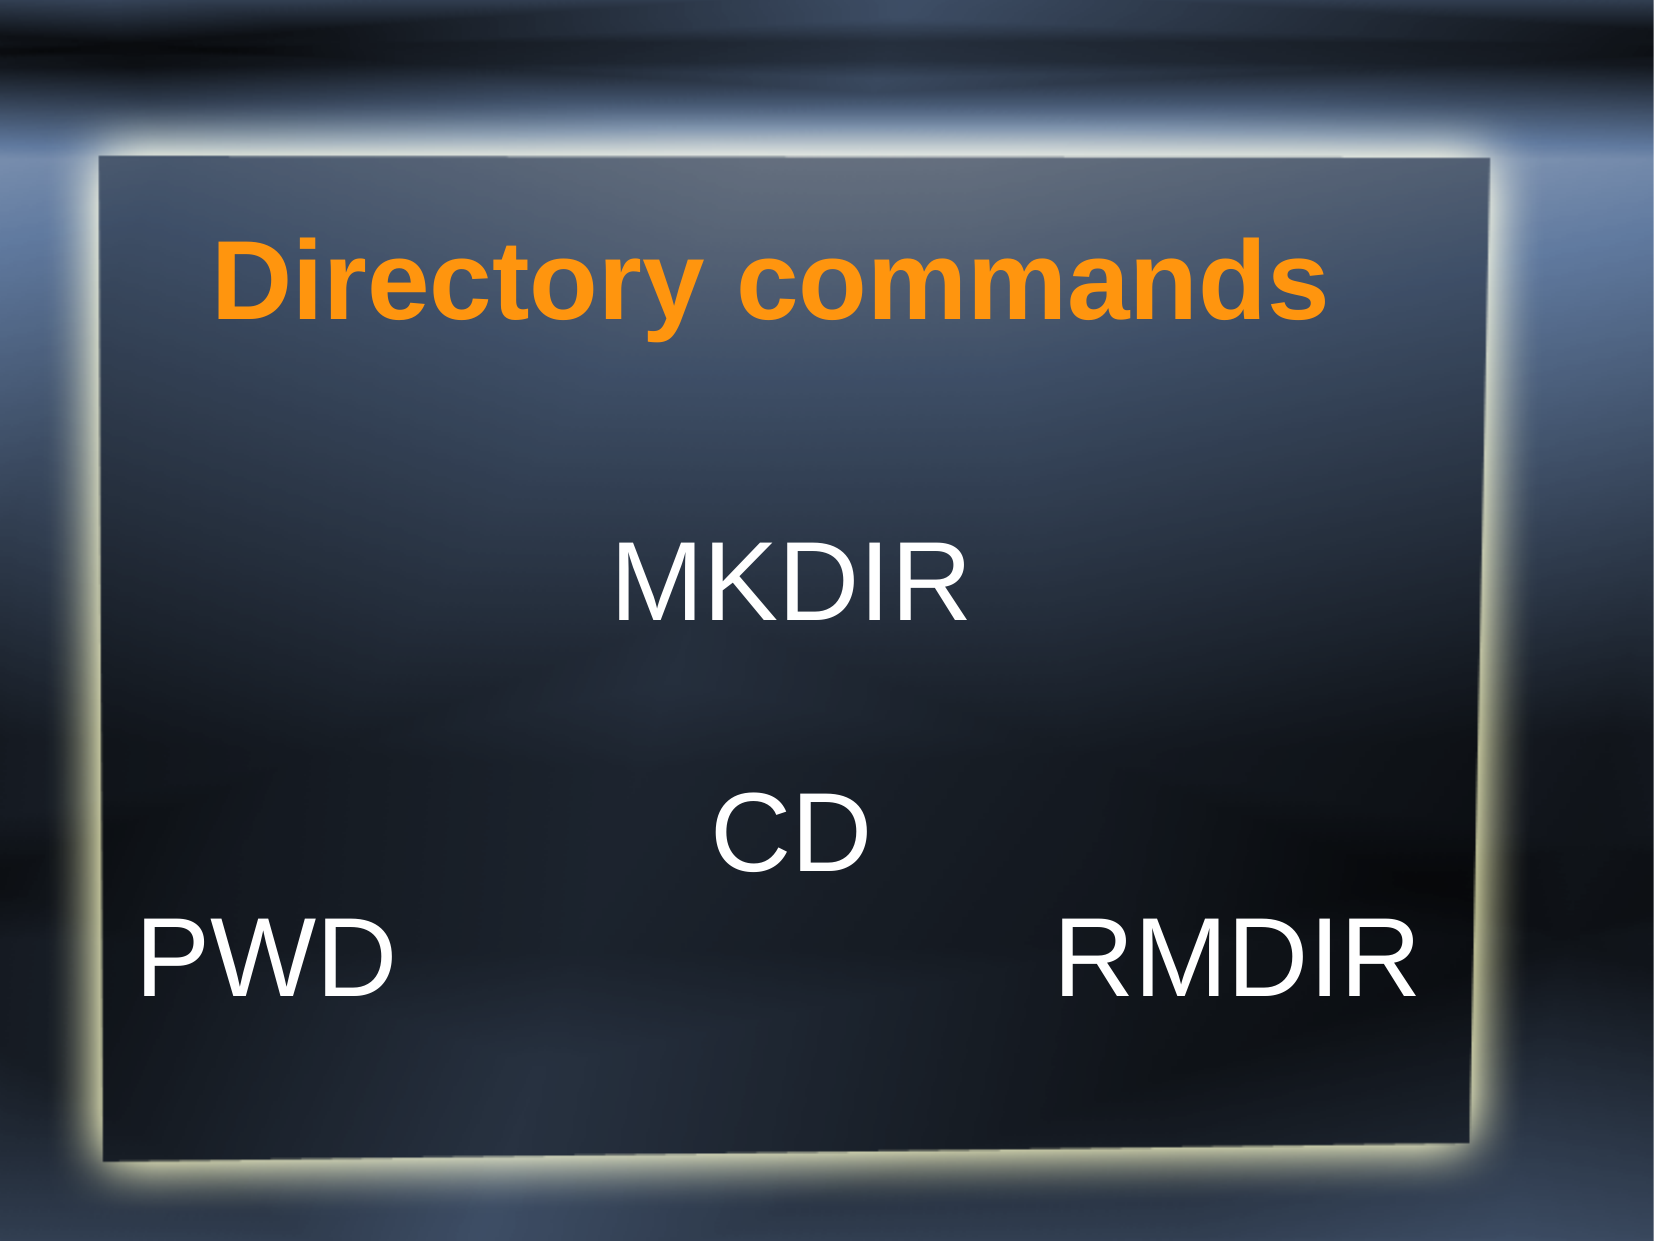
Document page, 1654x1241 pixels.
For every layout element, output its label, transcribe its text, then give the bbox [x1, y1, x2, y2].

title Directory commands [124, 184, 1418, 377]
subtitle MKDIR CD PWD RMDIR [135, 455, 1447, 1083]
picture [0, 0, 1654, 1241]
